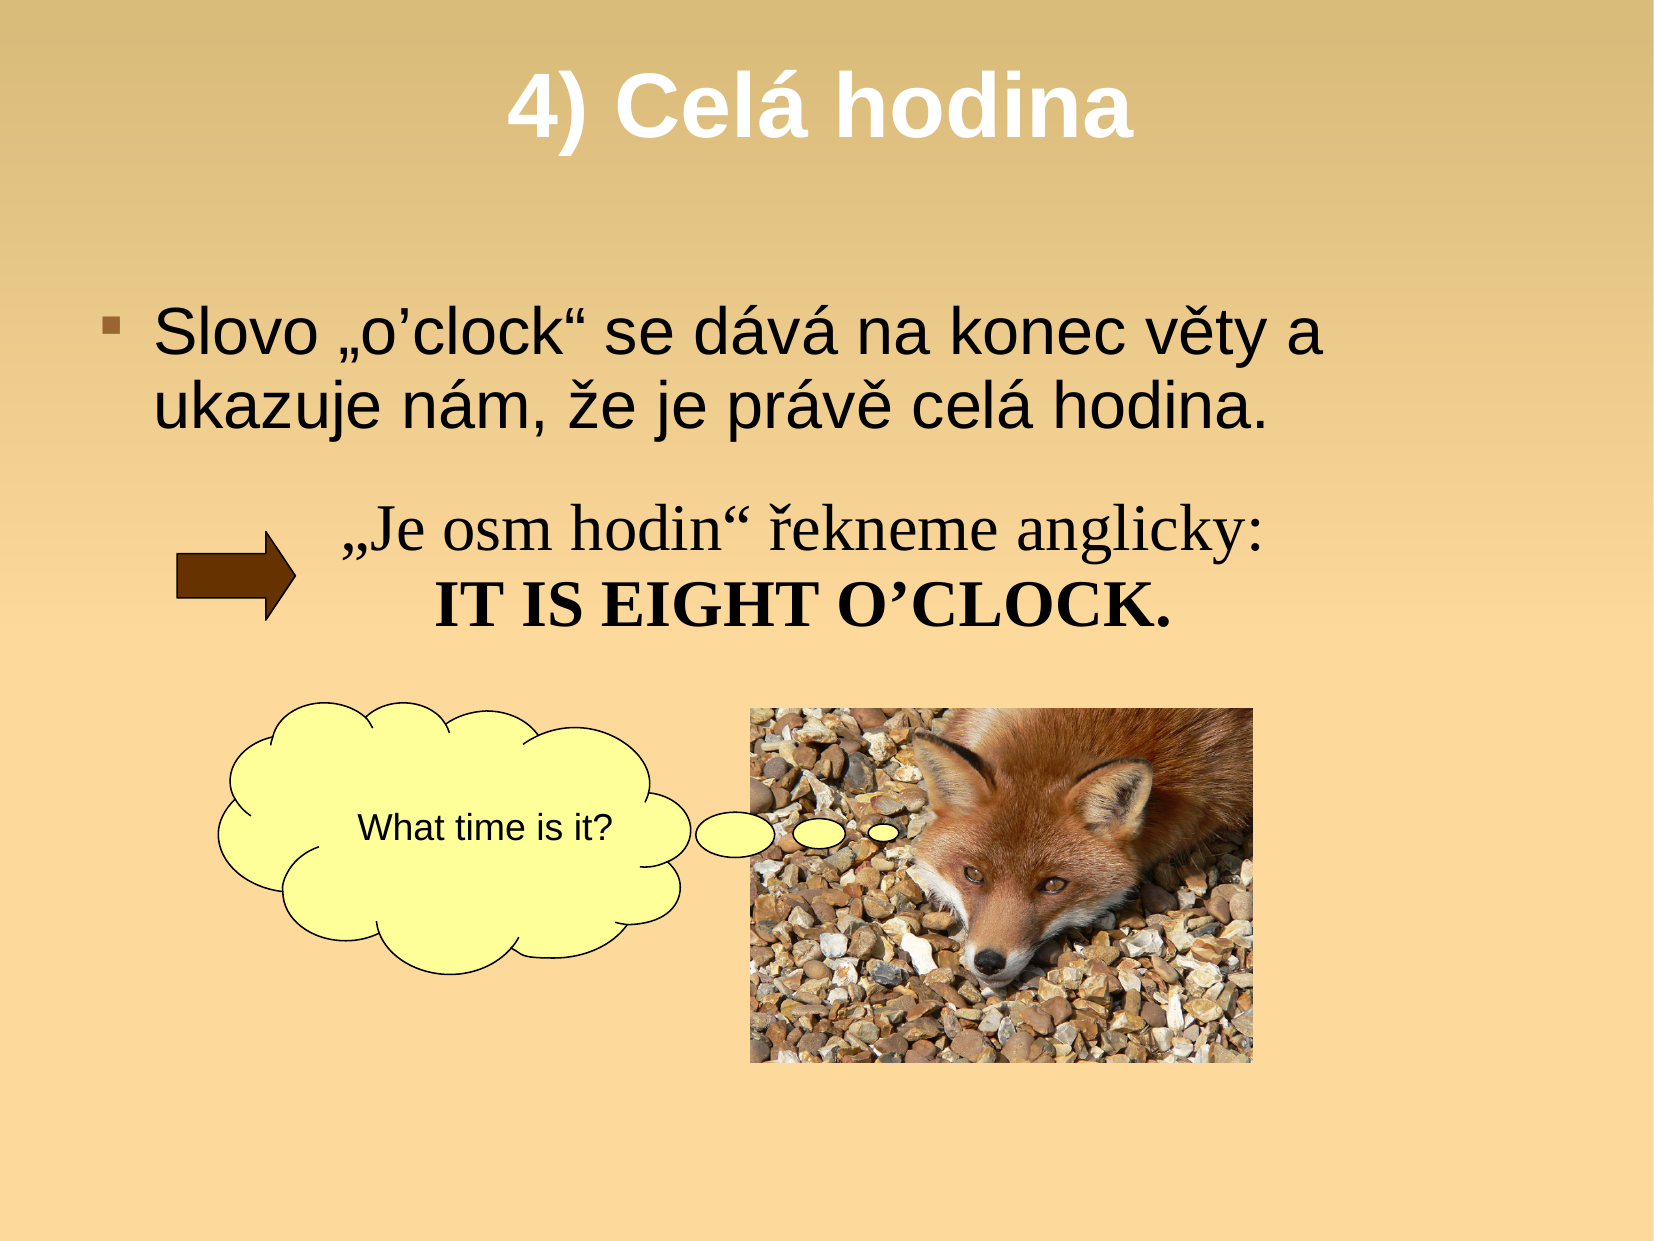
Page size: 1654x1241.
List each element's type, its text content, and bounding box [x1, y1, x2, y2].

text_box [868, 823, 899, 842]
text_box [177, 531, 296, 621]
title 4) Celá hodina [76, 0, 1565, 208]
list Slovo „o’clock“ se dává na konec věty a ukazuje nám, že je právě celá hodina. [82, 290, 1571, 548]
text_box [218, 702, 691, 975]
text_box „Je osm hodin“ řekneme anglicky: IT IS EIGHT O’CLOCK. [325, 479, 1222, 643]
text_box [792, 818, 846, 849]
text_box What time is it? [342, 797, 629, 854]
text_box [695, 812, 775, 858]
picture [0, 0, 1654, 1241]
